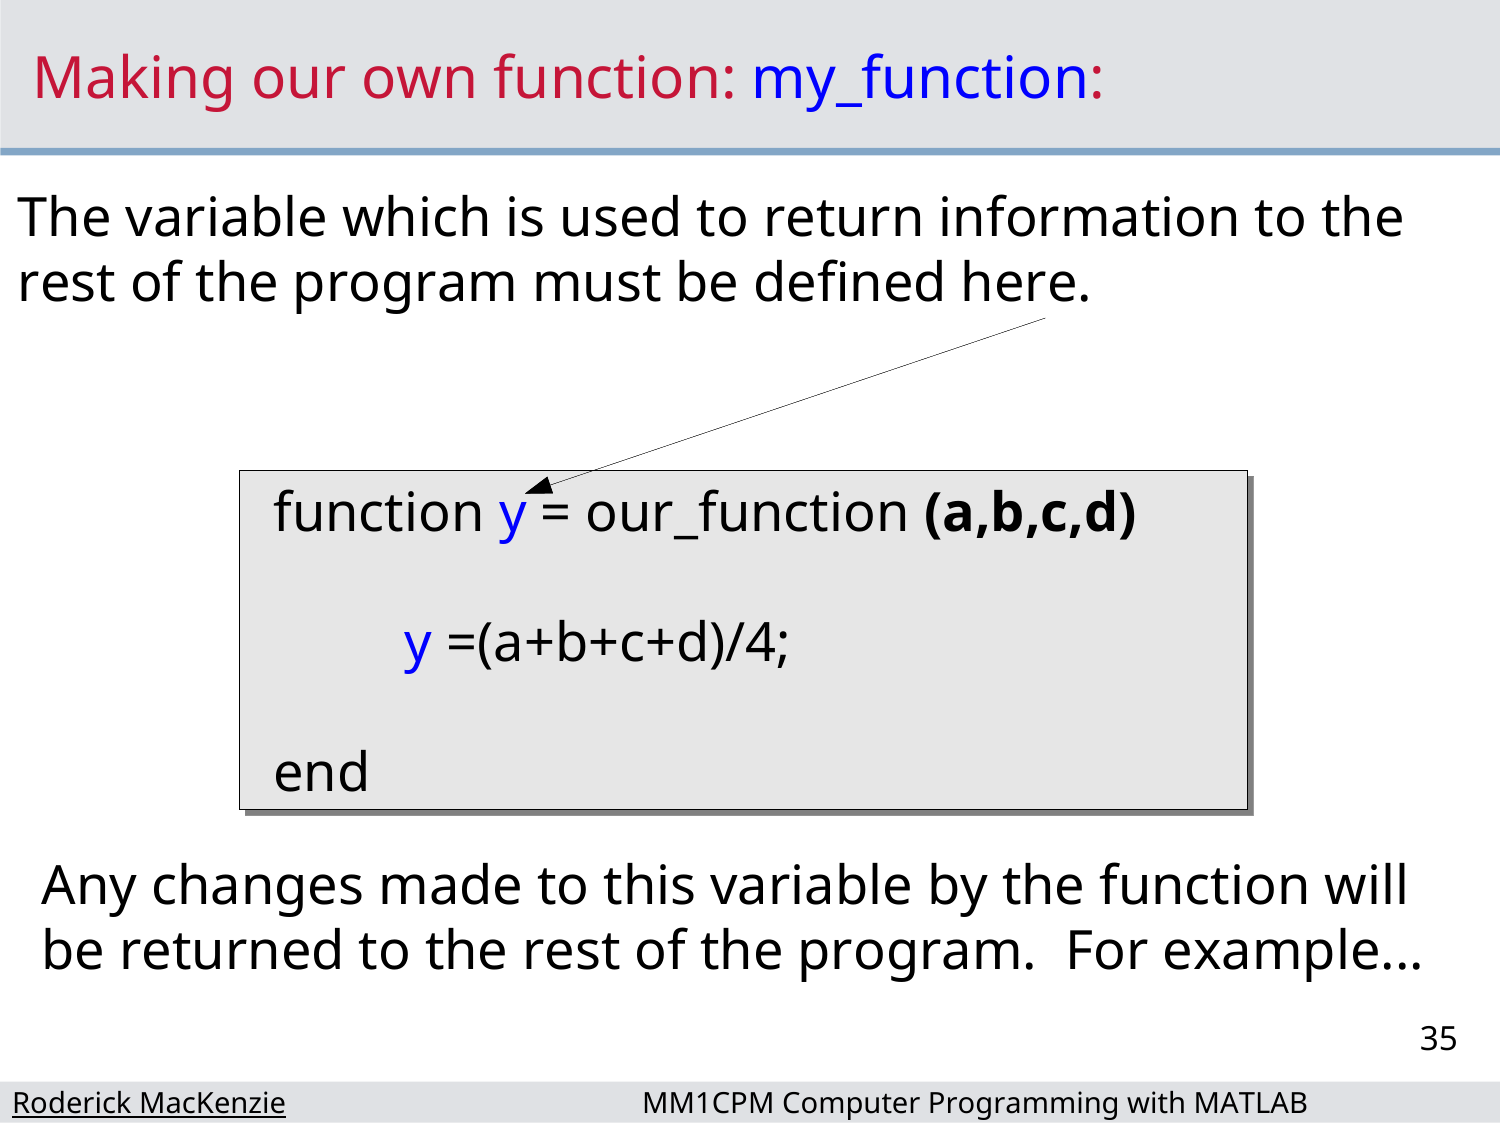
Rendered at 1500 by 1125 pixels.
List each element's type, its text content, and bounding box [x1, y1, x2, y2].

text_box function y = our_function (a,b,c,d) y =(a+b+c+d)/4; end [239, 470, 1248, 810]
text_box Any changes made to this variable by the function will be returned to the rest of the program. For example... [26, 842, 1499, 1053]
text_box <number> [1405, 1010, 1500, 1081]
text_box The variable which is used to return information to the rest of the program must be defined here. [2, 174, 1475, 320]
title Making our own function: my_function: [17, 23, 1445, 128]
